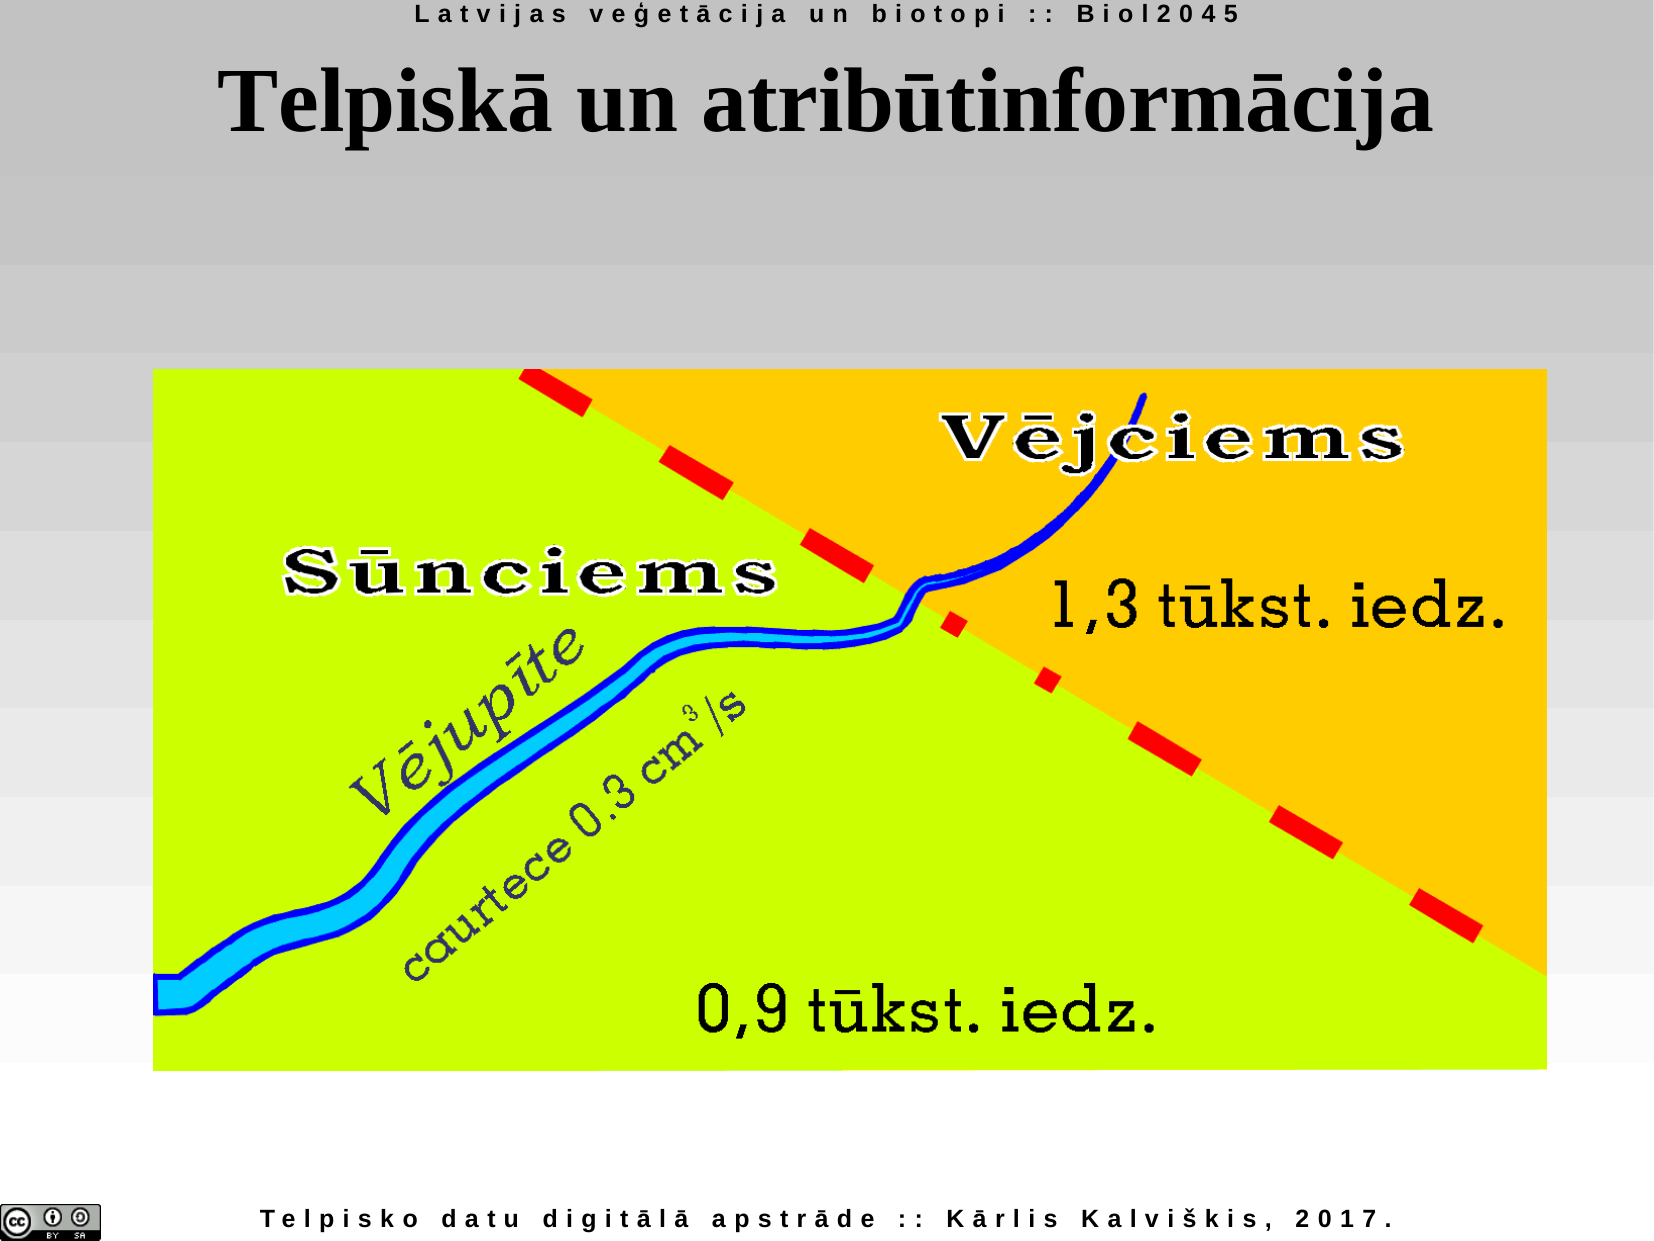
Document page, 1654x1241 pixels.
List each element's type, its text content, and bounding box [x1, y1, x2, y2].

title Telpiskā un atribūtinformācija [29, 49, 1625, 296]
picture [0, 0, 1654, 1241]
